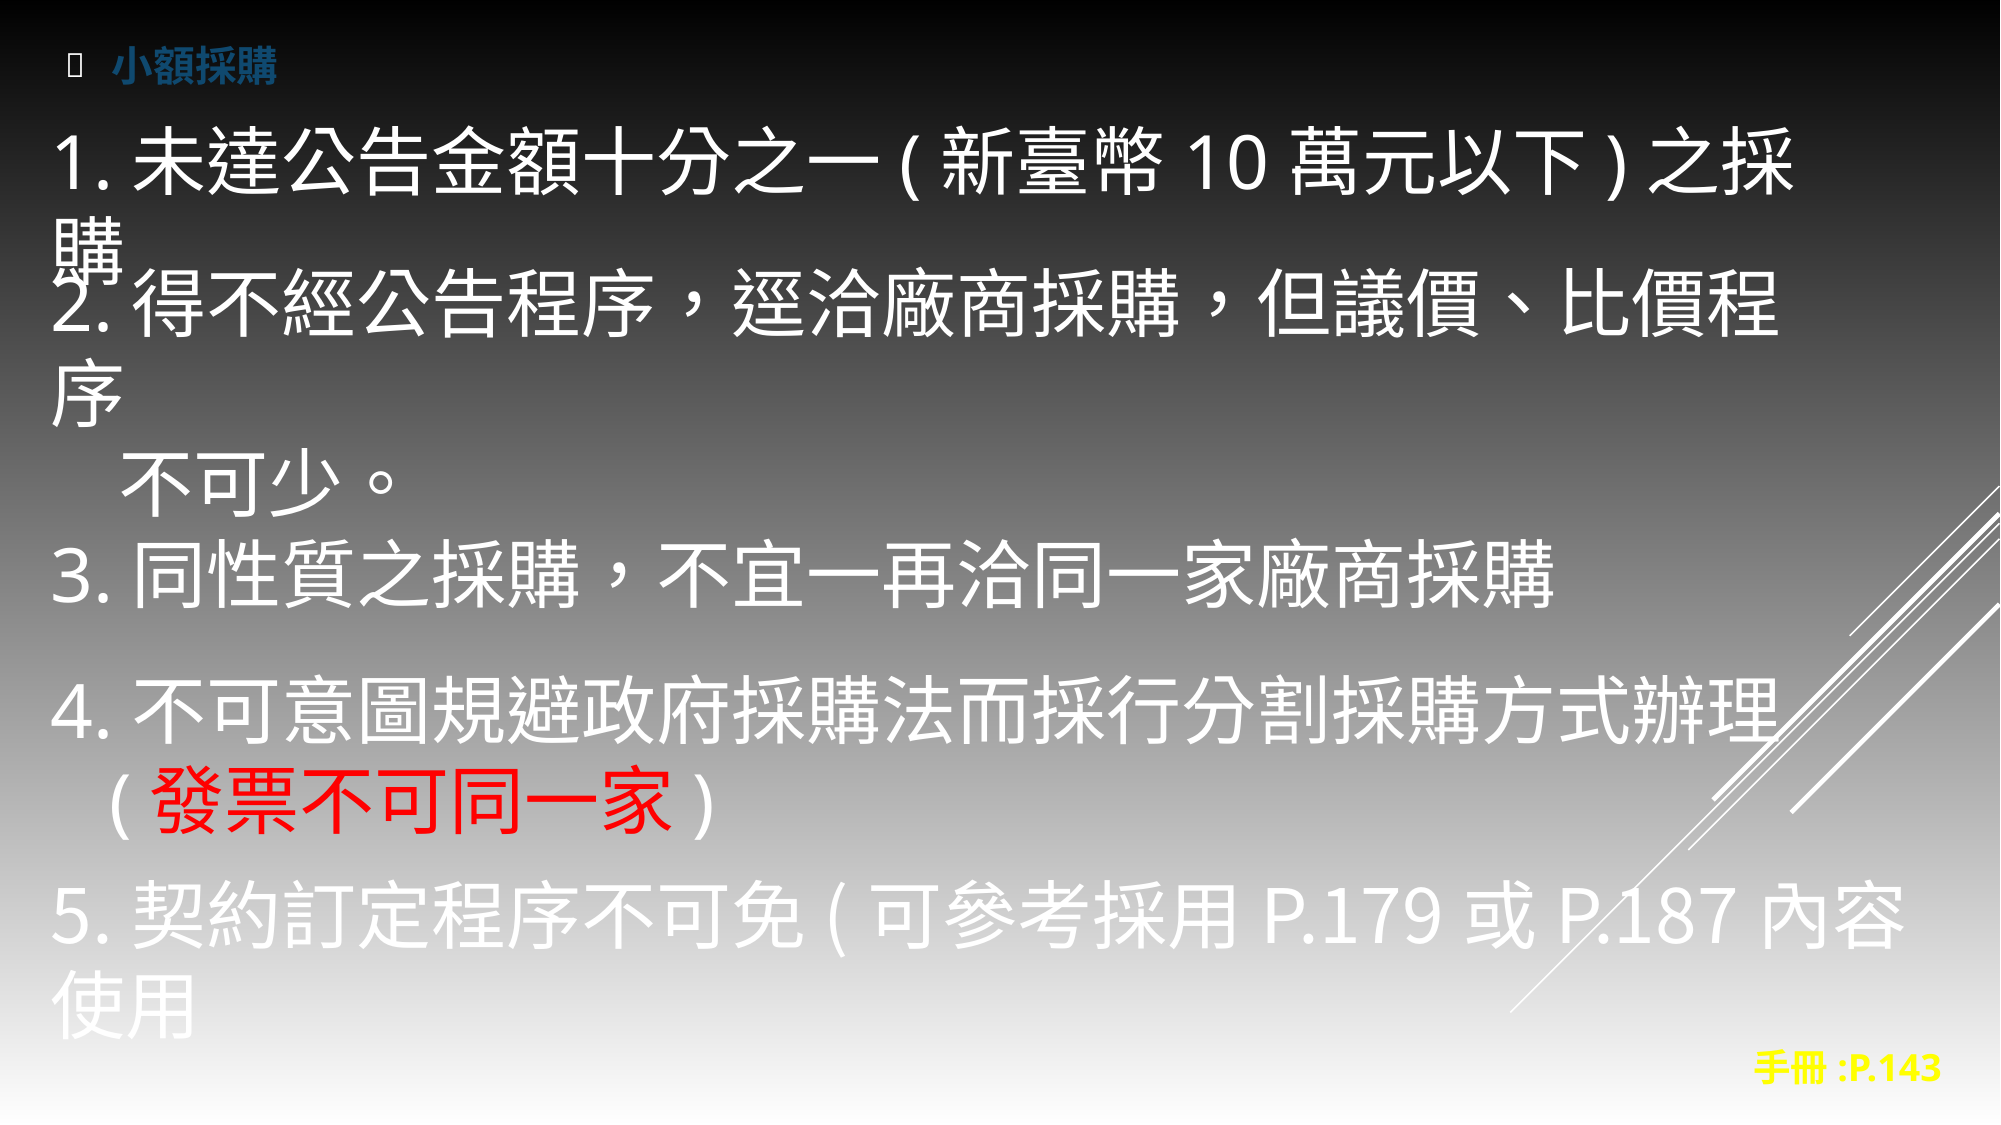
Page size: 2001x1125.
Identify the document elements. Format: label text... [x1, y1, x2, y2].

title 5.契約訂定程序不可免(可參考採用P.179或P.187內容使用 [35, 860, 1948, 1020]
text_box 4.不可意圖規避政府採購法而採行分割採購方式辦理 (發票不可同一家) [35, 629, 1856, 877]
list 小額採購 [50, 32, 1451, 80]
text_box 2.得不經公告程序，逕洽廠商採購，但議價、比價程序 不可少。 [35, 267, 1856, 448]
text_box 3.同性質之採購，不宜一再洽同一家廠商採購 [35, 448, 1856, 629]
text_box 手冊:P.143 [1738, 1036, 1997, 1097]
text_box 1.未達公告金額十分之一(新臺幣10萬元以下)之採購 [35, 80, 1856, 267]
